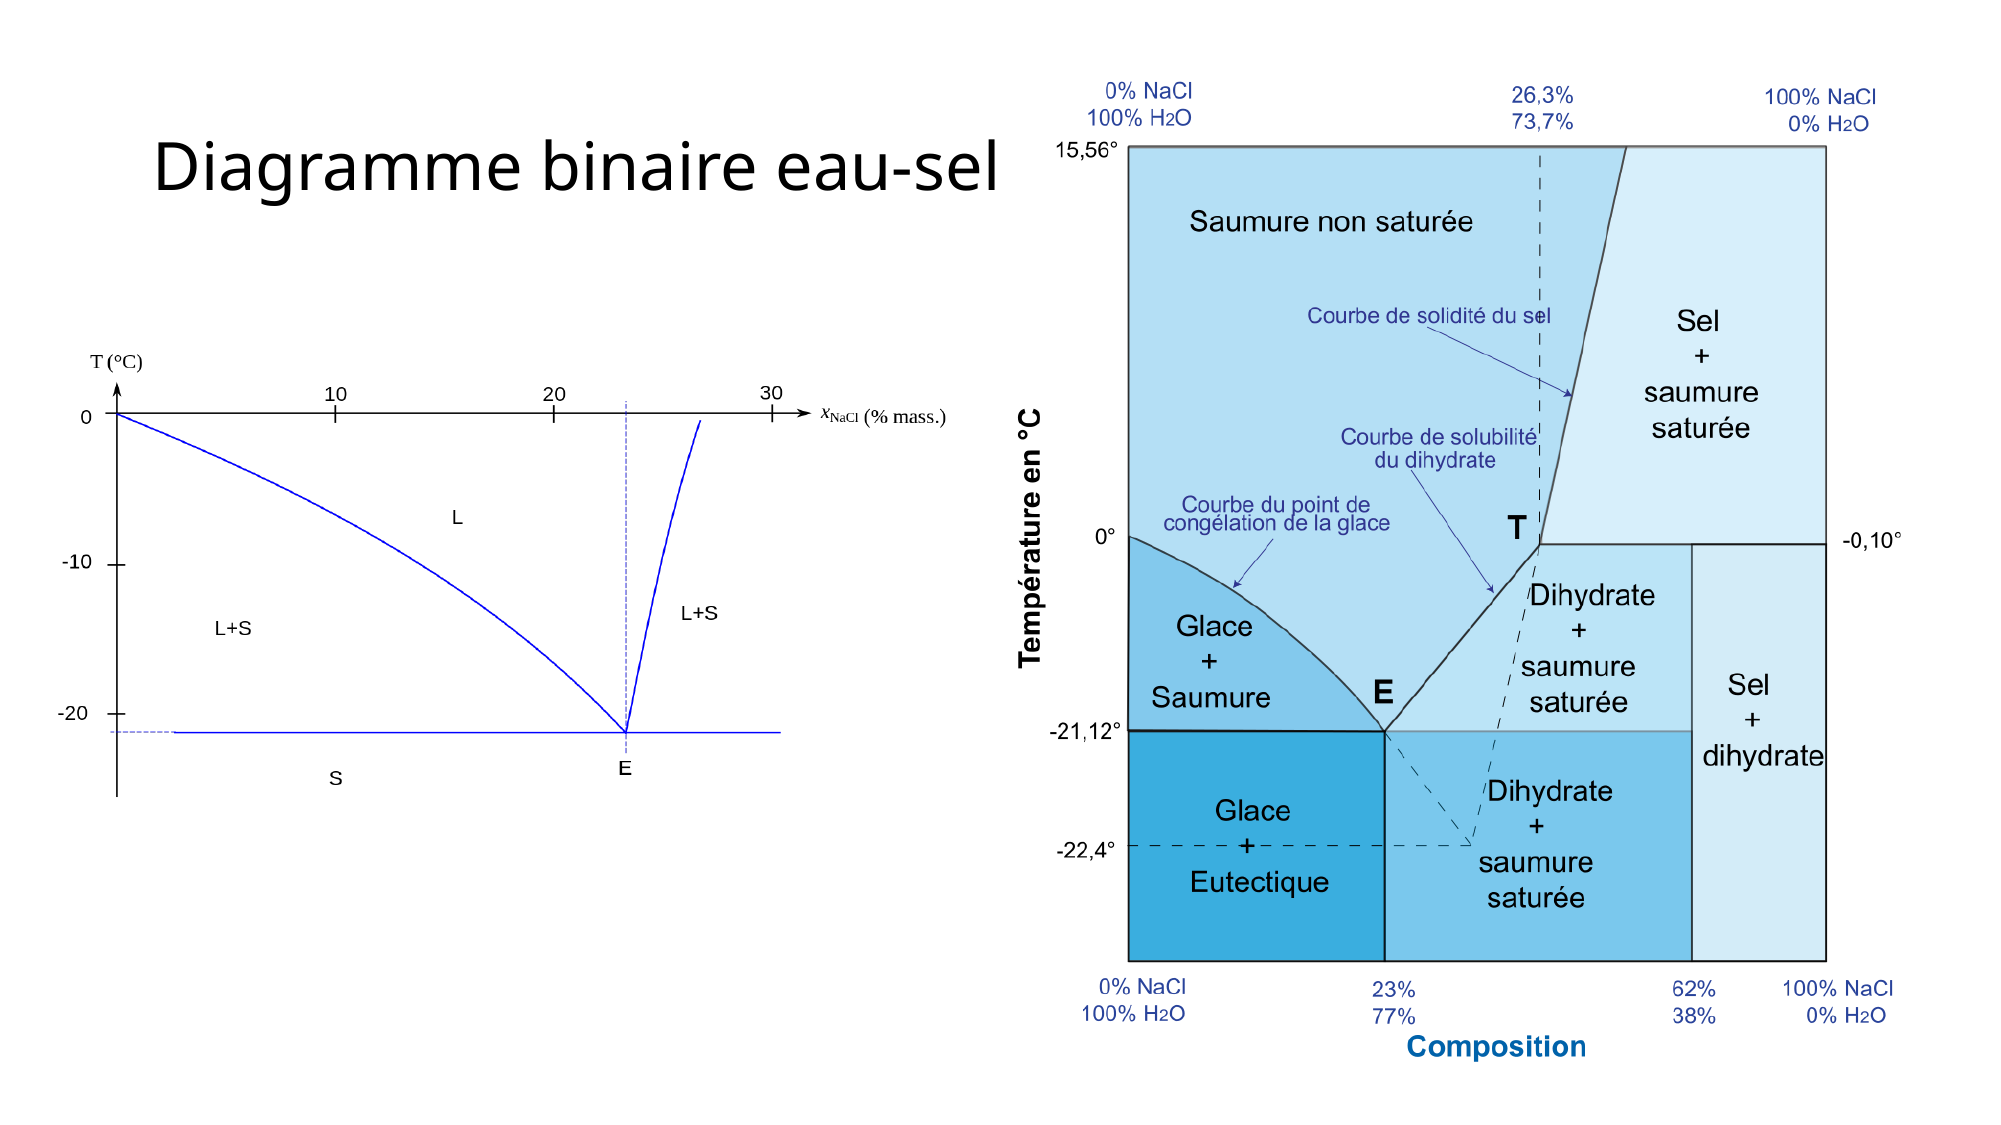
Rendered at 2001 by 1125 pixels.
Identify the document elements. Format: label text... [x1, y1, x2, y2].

picture [1017, 81, 1901, 1062]
picture [58, 353, 946, 799]
title Diagramme binaire eau-sel [137, 59, 1863, 278]
